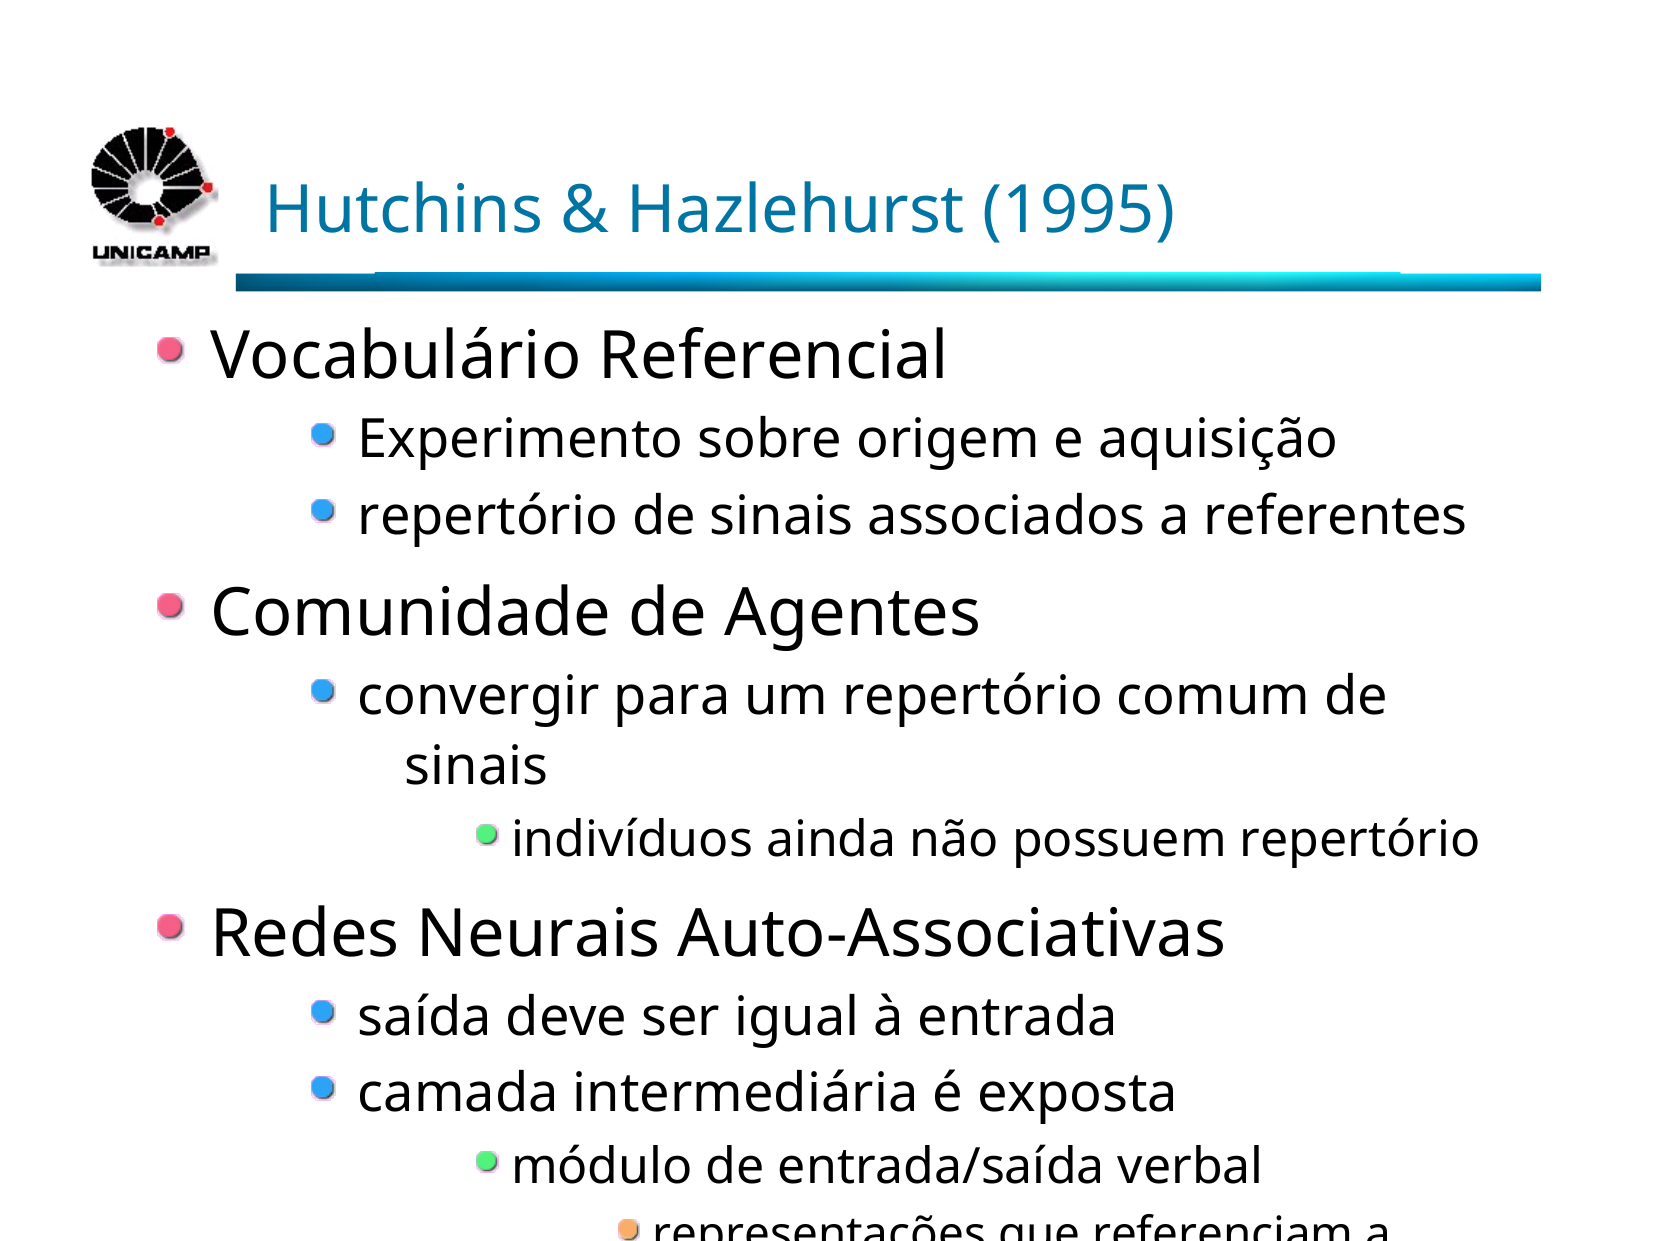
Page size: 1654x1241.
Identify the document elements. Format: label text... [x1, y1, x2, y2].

list Vocabulário Referencial Experimento sobre origem e aquisição repertório de sinais associados a referentes Comunidade de Agentes convergir para um repertório comum de sinais indivíduos ainda não possuem repertório Redes Neurais Auto-Associativas saída deve ser igual à entrada camada intermediária é exposta módulo de entrada/saída verbal representações que referenciam a imagem de entrada [121, 309, 1534, 1182]
picture [617, 1218, 641, 1241]
picture [125, 272, 1654, 295]
title Hutchins & Hazlehurst (1995) [264, 42, 1534, 250]
